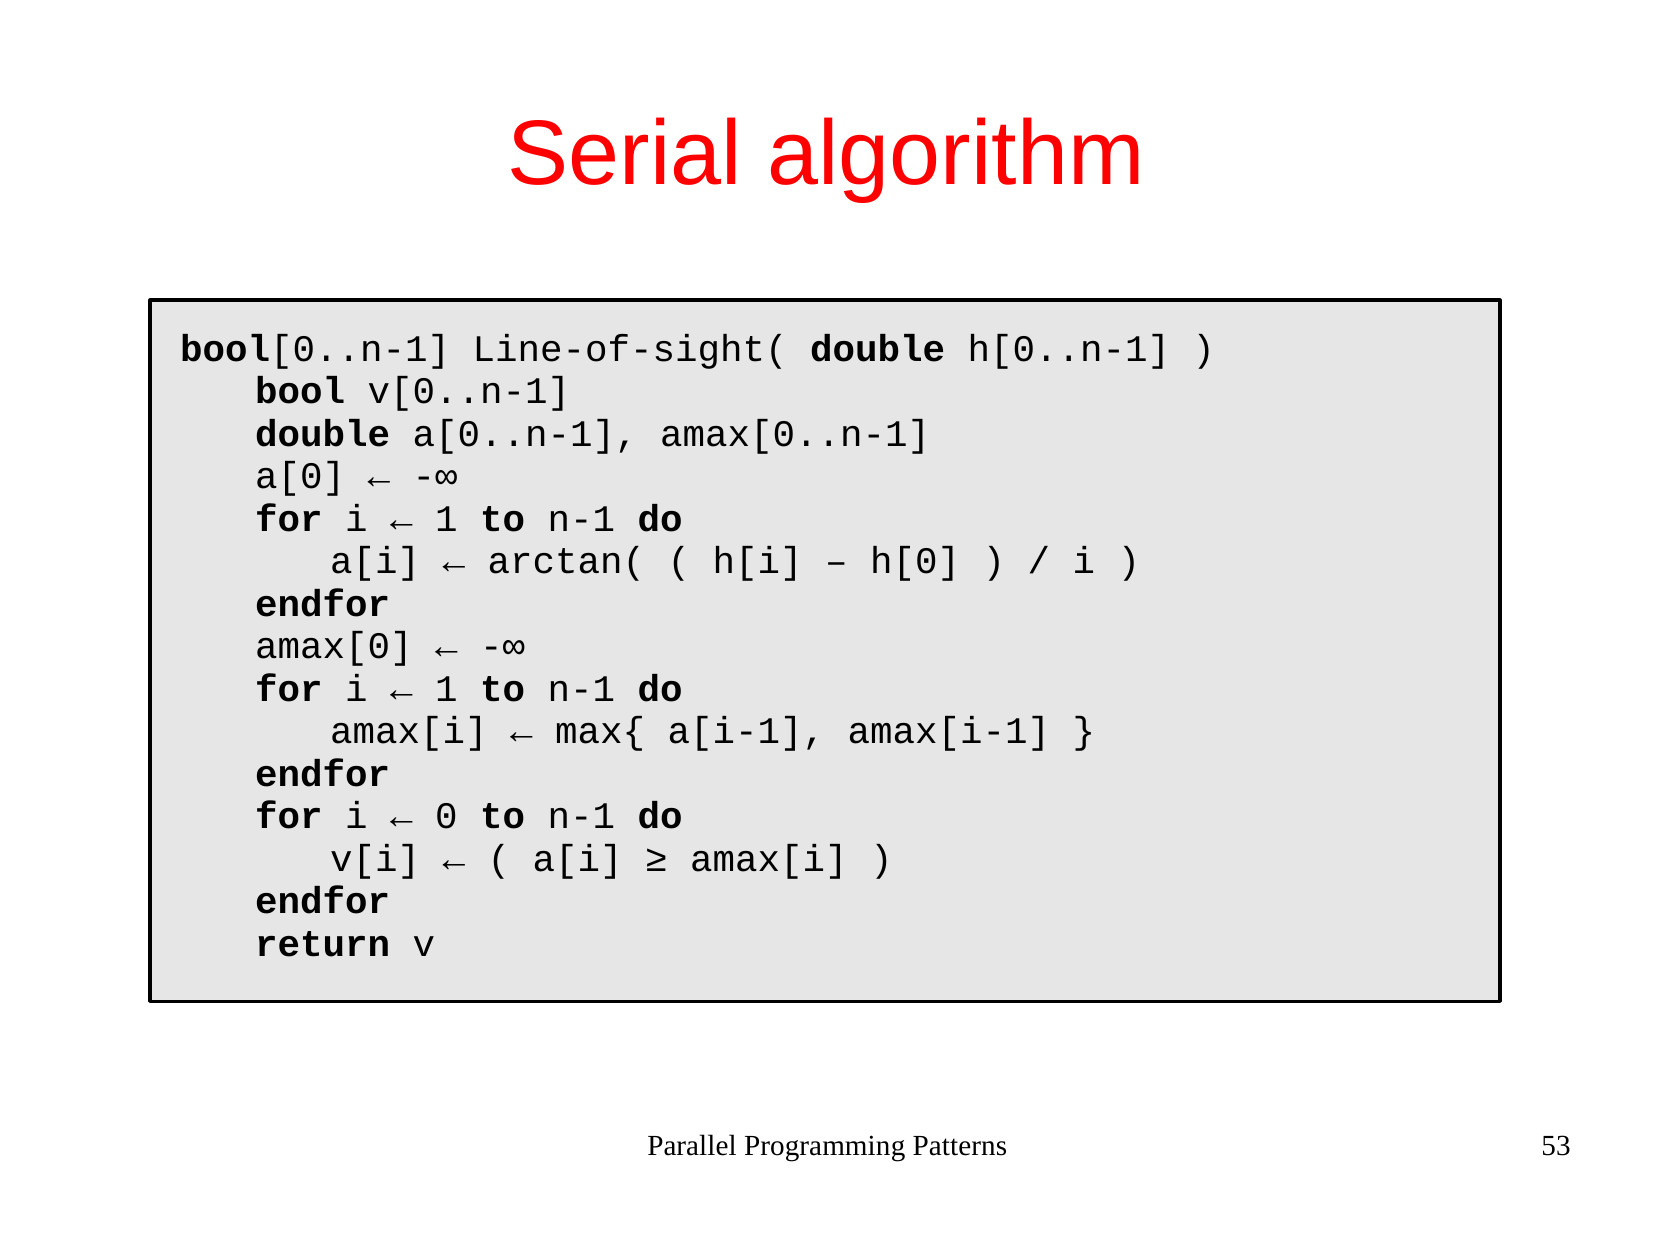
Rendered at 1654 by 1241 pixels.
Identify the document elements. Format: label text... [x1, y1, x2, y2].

text_box bool[0..n-1] Line-of-sight( double h[0..n-1] ) bool v[0..n-1] double a[0..n-1], amax[0..n-1] a[0] ← -∞ for i ← 1 to n-1 do a[i] ← arctan( ( h[i] – h[0] ) / i ) endfor amax[0] ← -∞ for i ← 1 to n-1 do amax[i] ← max{ a[i-1], amax[i-1] } endfor for i ← 0 to n-1 do v[i] ← ( a[i] ≥ amax[i] ) endfor return v [150, 300, 1501, 1002]
title Serial algorithm [82, 49, 1571, 257]
